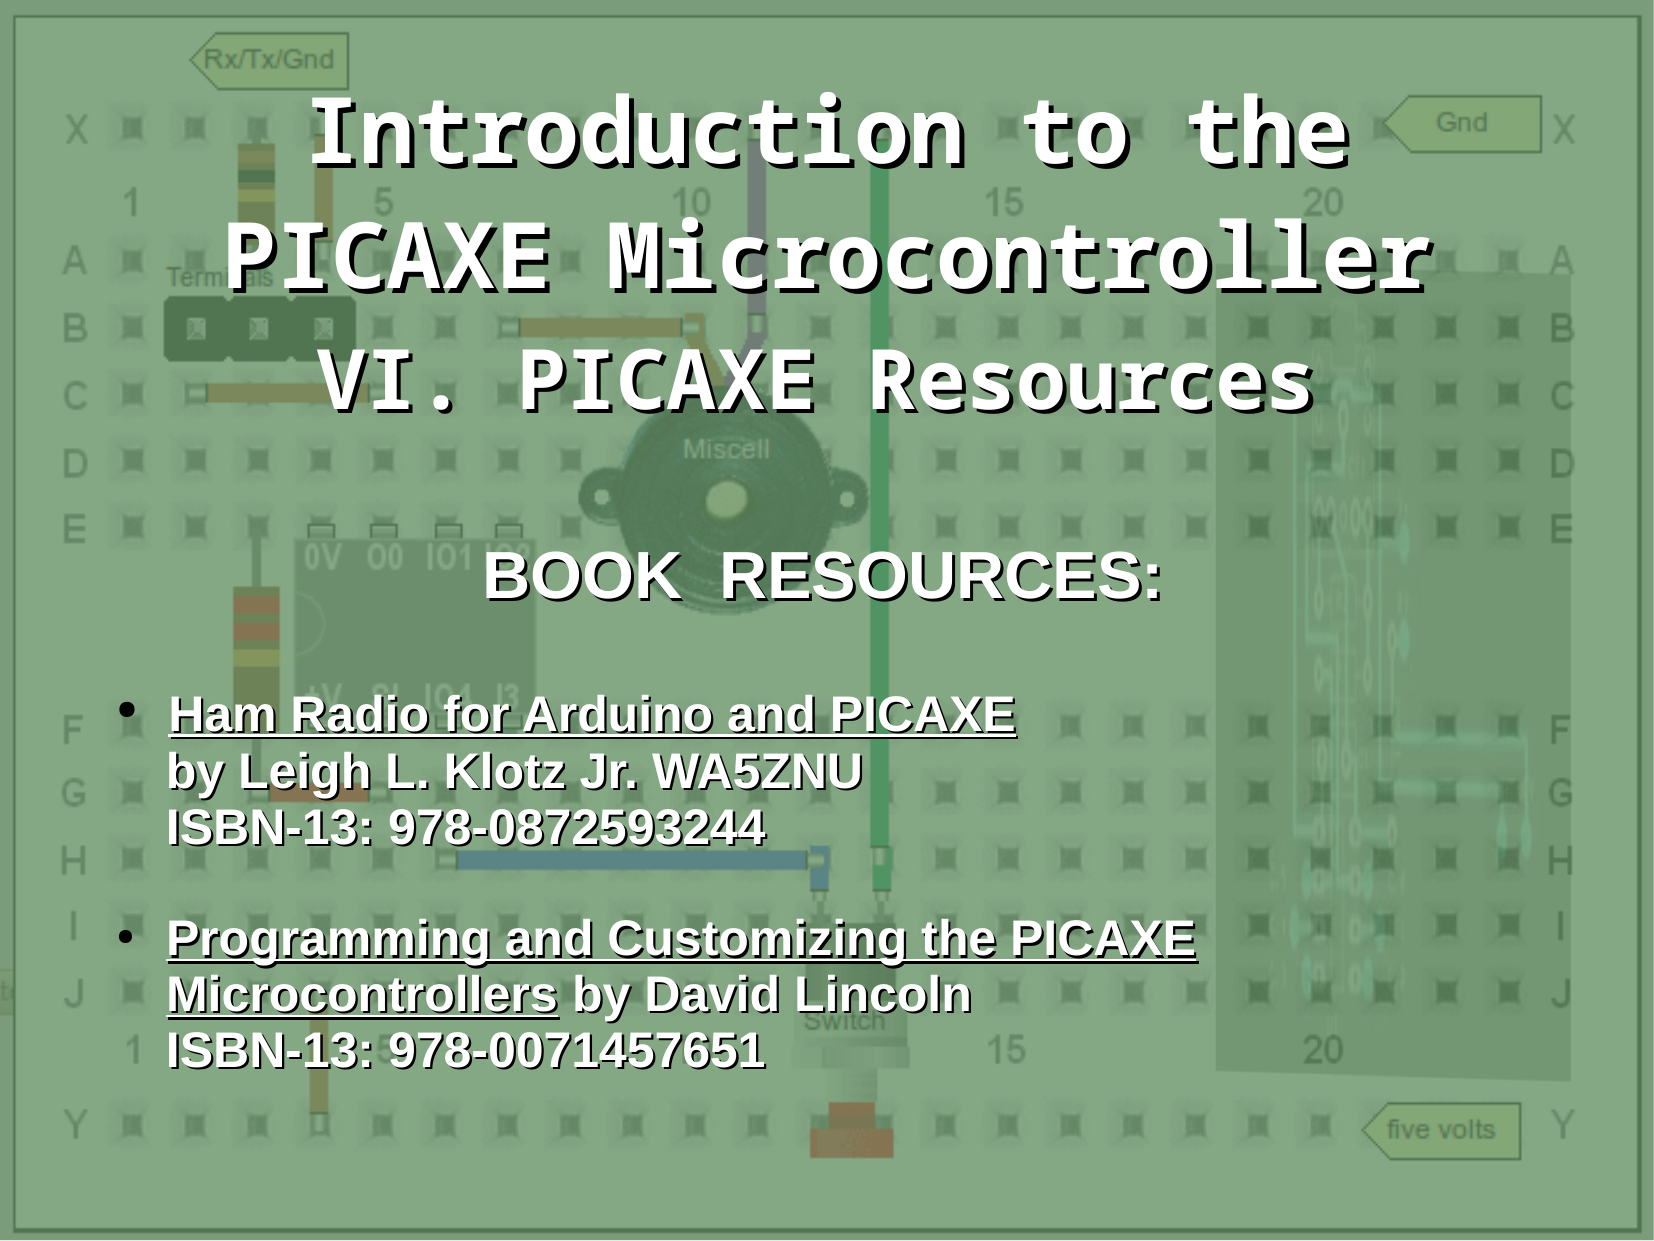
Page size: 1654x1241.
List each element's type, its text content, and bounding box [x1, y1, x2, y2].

subtitle VI. PICAXE Resources [71, 358, 1561, 1201]
picture [0, 0, 1654, 1241]
text_box BOOK RESOURCES: Ham Radio for Arduino and PICAXE by Leigh L. Klotz Jr. WA5ZNU ISBN-13: 978-0872593244 Programming and Customizing the PICAXE Microcontrollers by David Lincoln ISBN-13: 978-0071457651 [101, 531, 1546, 1096]
title Introduction to the PICAXE Microcontroller [82, 75, 1571, 306]
